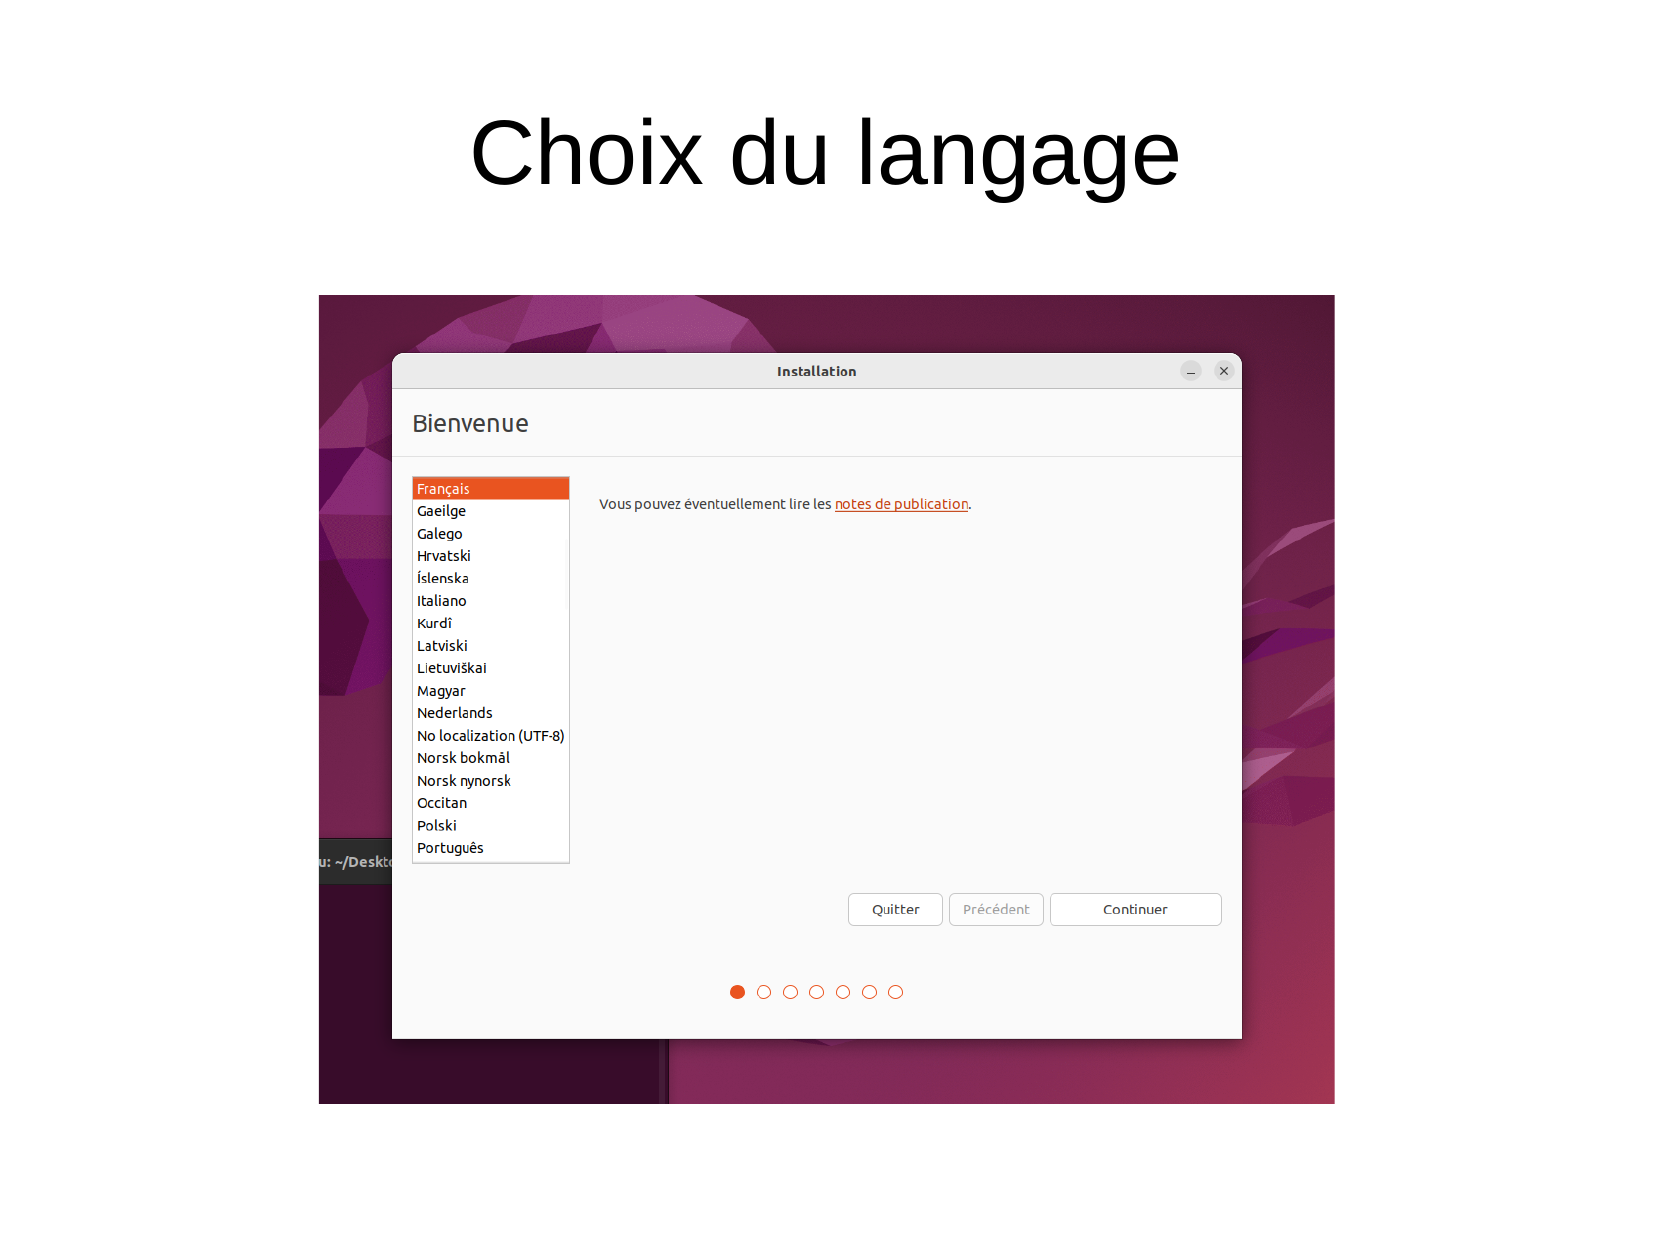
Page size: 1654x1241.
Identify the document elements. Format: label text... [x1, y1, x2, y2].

title Choix du langage [82, 49, 1571, 257]
picture [318, 295, 1335, 1104]
